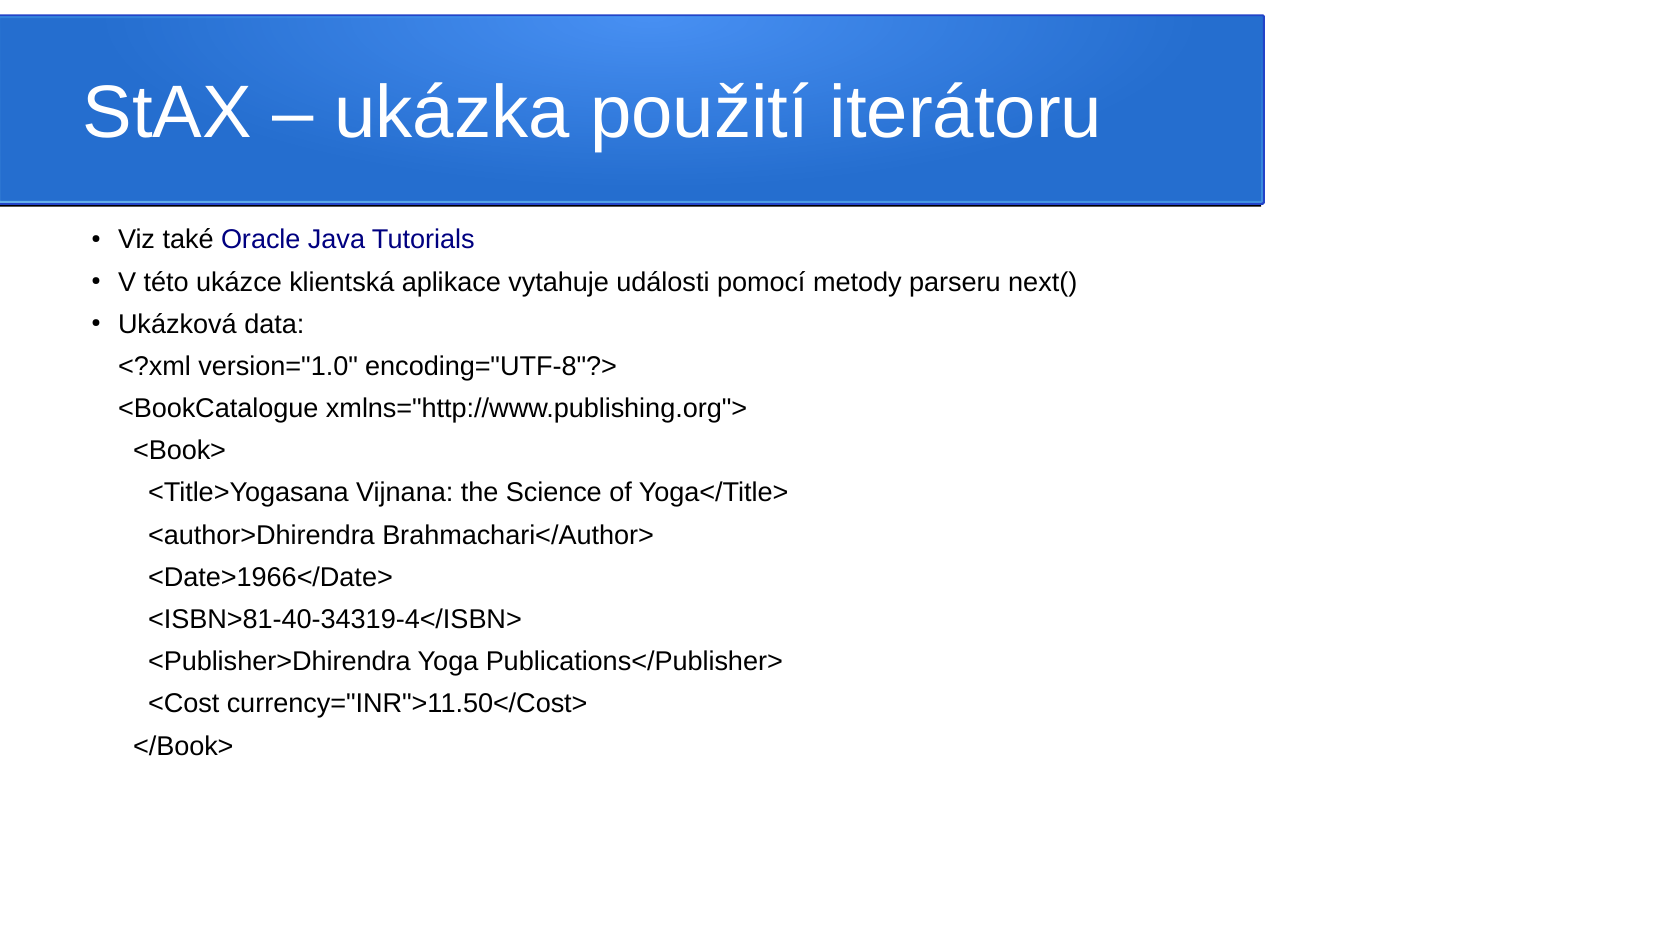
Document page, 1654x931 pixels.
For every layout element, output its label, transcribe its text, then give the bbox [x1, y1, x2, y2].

list Viz také Oracle Java Tutorials V této ukázce klientská aplikace vytahuje události pomocí metody parseru next() Ukázková data: <?xml version="1.0" encoding="UTF-8"?> <BookCatalogue xmlns="http://www.publishing.org"> <Book> <Title>Yogasana Vijnana: the Science of Yoga</Title> <author>Dhirendra Brahmachari</Author> <Date>1966</Date> <ISBN>81-40-34319-4</ISBN> <Publisher>Dhirendra Yoga Publications</Publisher> <Cost currency="INR">11.50</Cost> </Book> [82, 224, 1571, 764]
title StAX – ukázka použití iterátoru [82, 35, 1235, 189]
